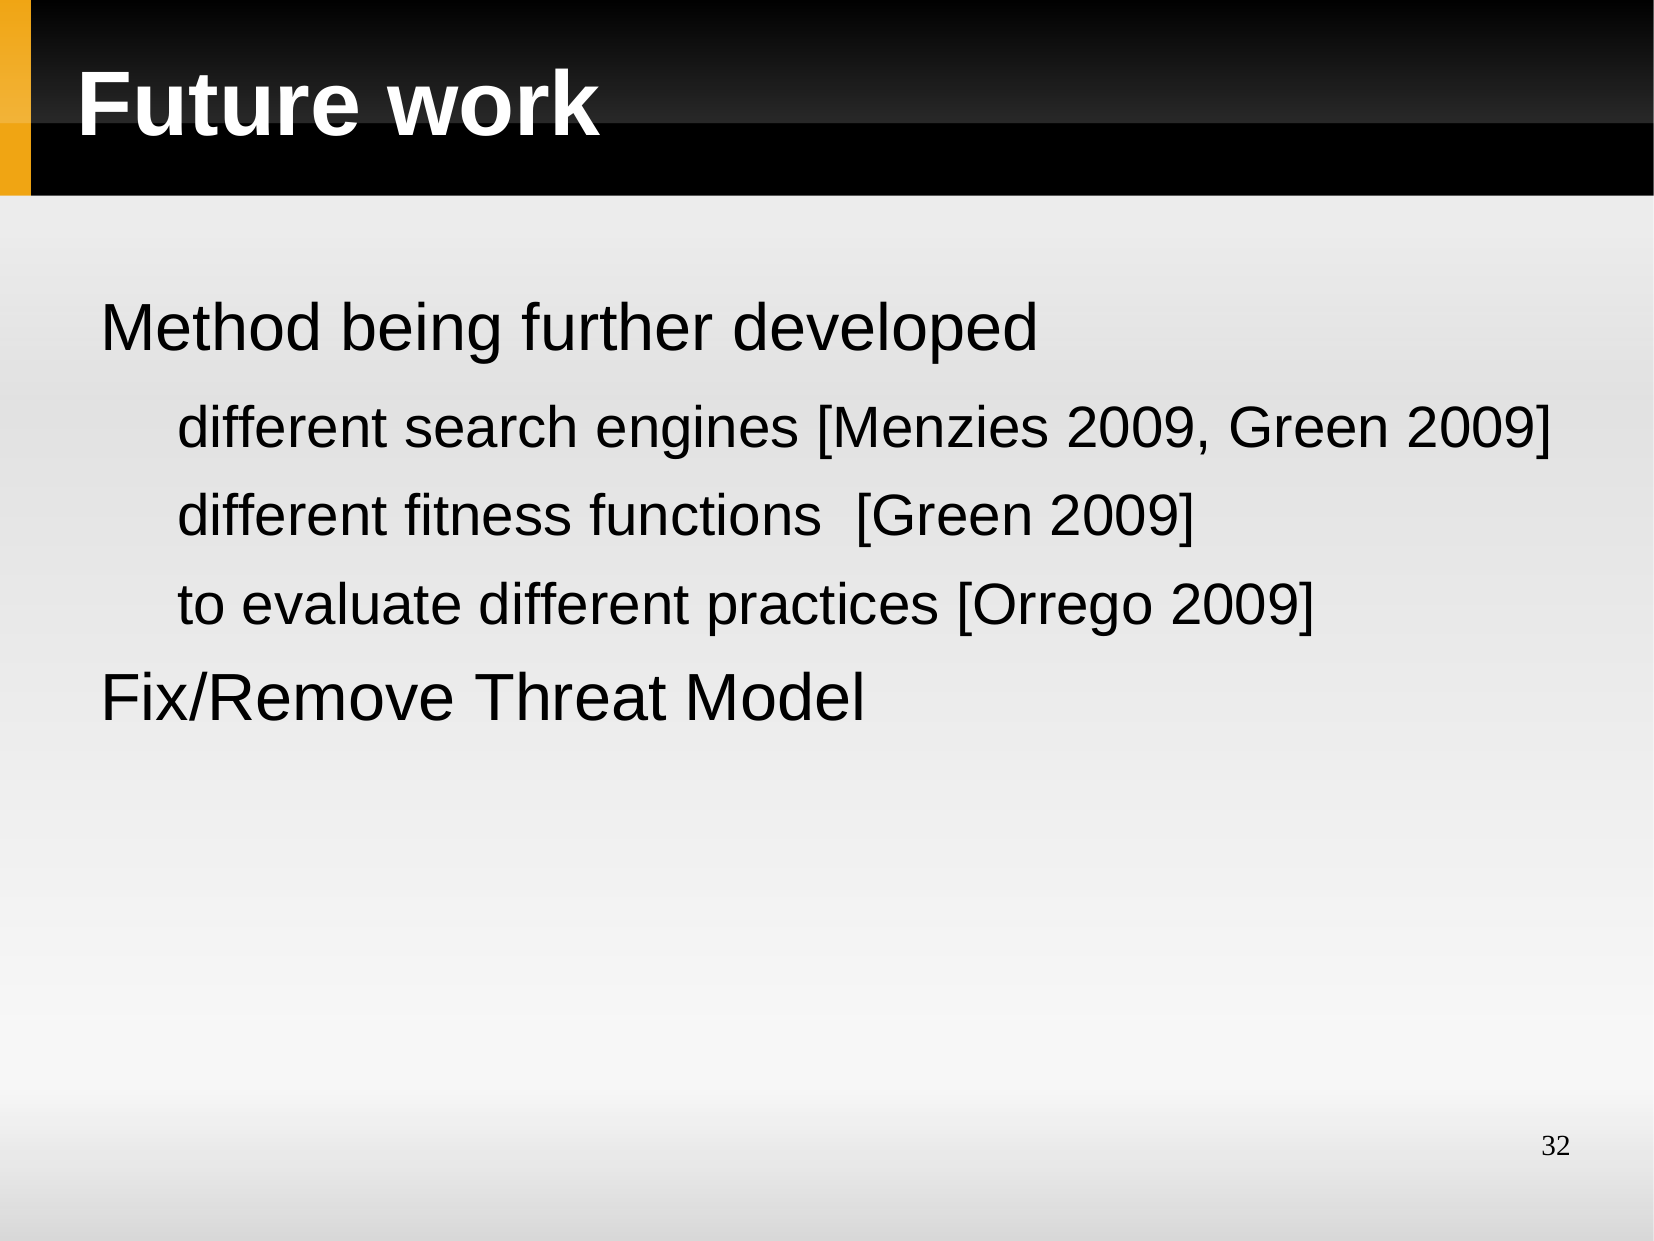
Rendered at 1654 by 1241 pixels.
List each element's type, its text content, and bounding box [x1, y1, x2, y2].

picture [0, 0, 1654, 1241]
title Future work [76, 7, 1565, 200]
list Method being further developed different search engines [Menzies 2009, Green 2009] different fitness functions [Green 2009] to evaluate different practices [Orrego 2009] Fix/Remove Threat Model [82, 290, 1571, 1094]
